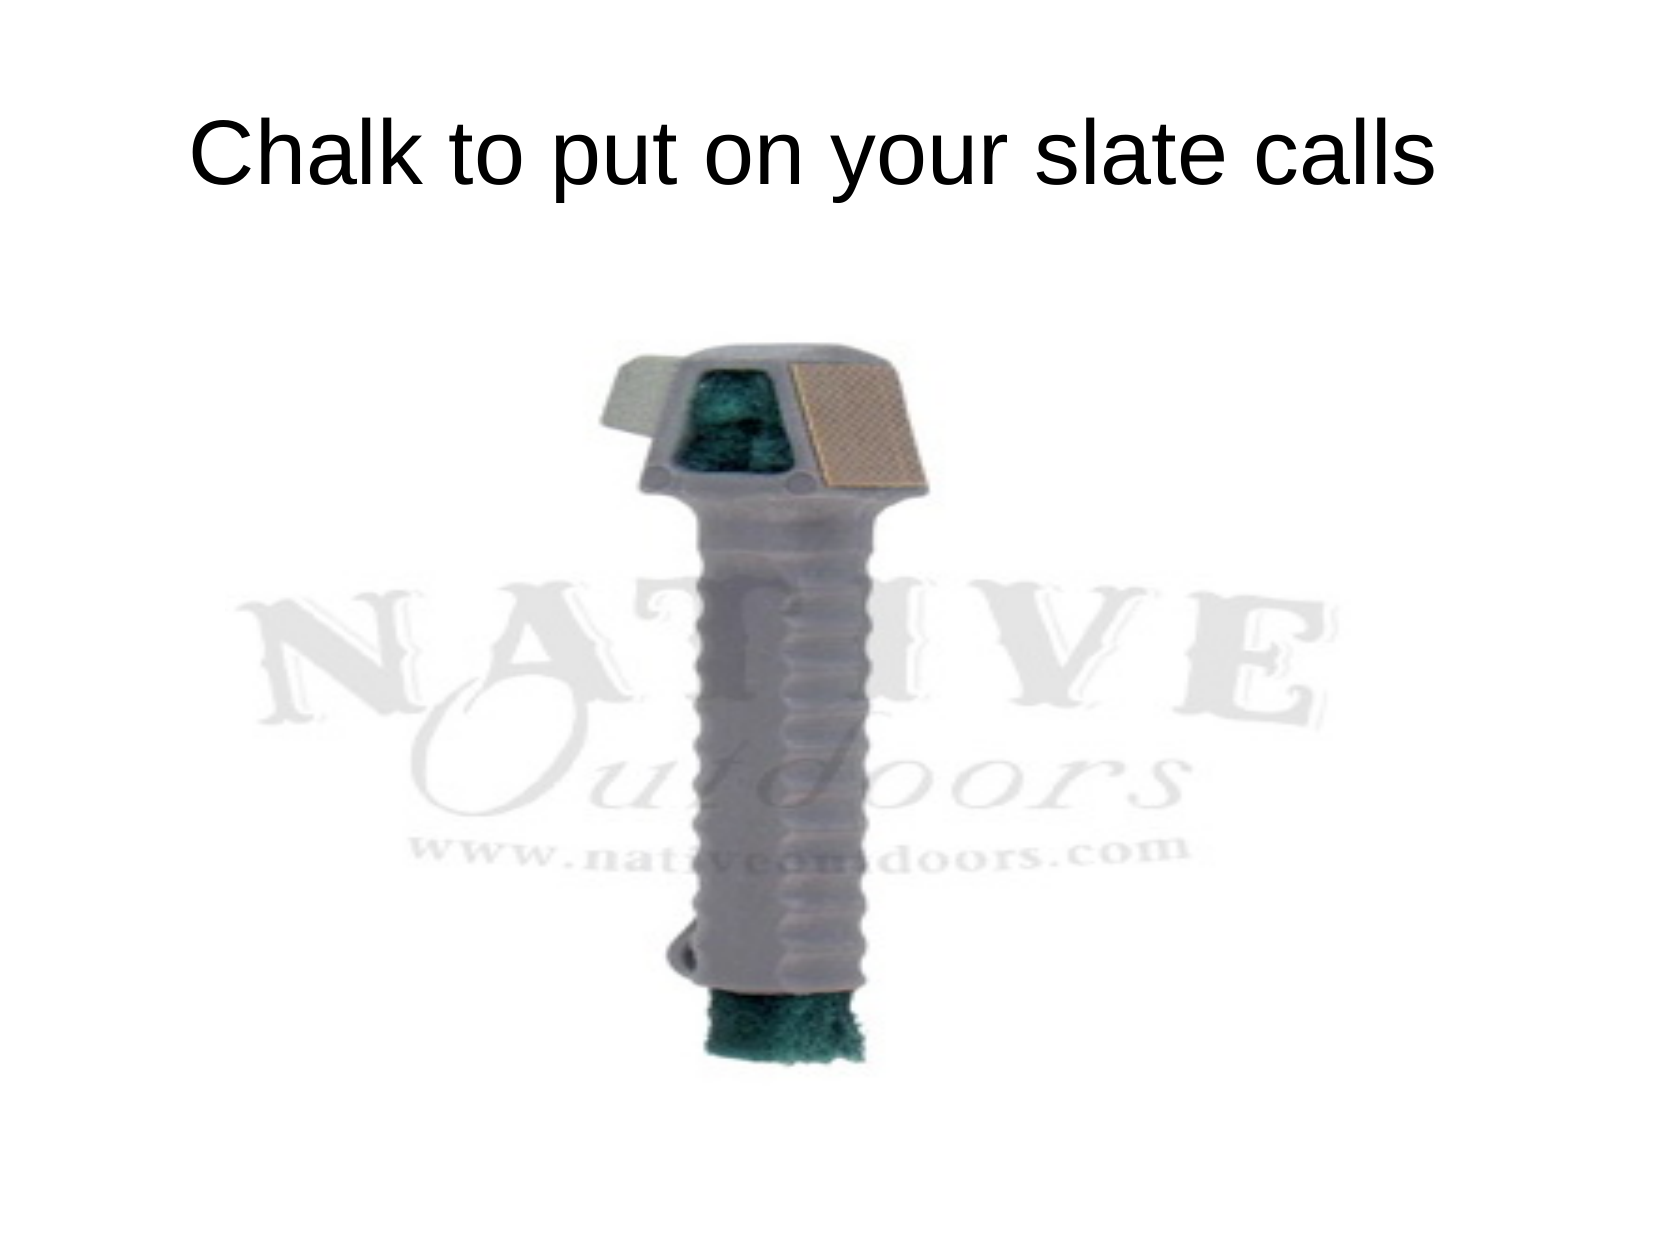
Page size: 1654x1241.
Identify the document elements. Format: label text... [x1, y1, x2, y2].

picture [225, 299, 1351, 1088]
title Chalk to put on your slate calls [82, 56, 1571, 250]
